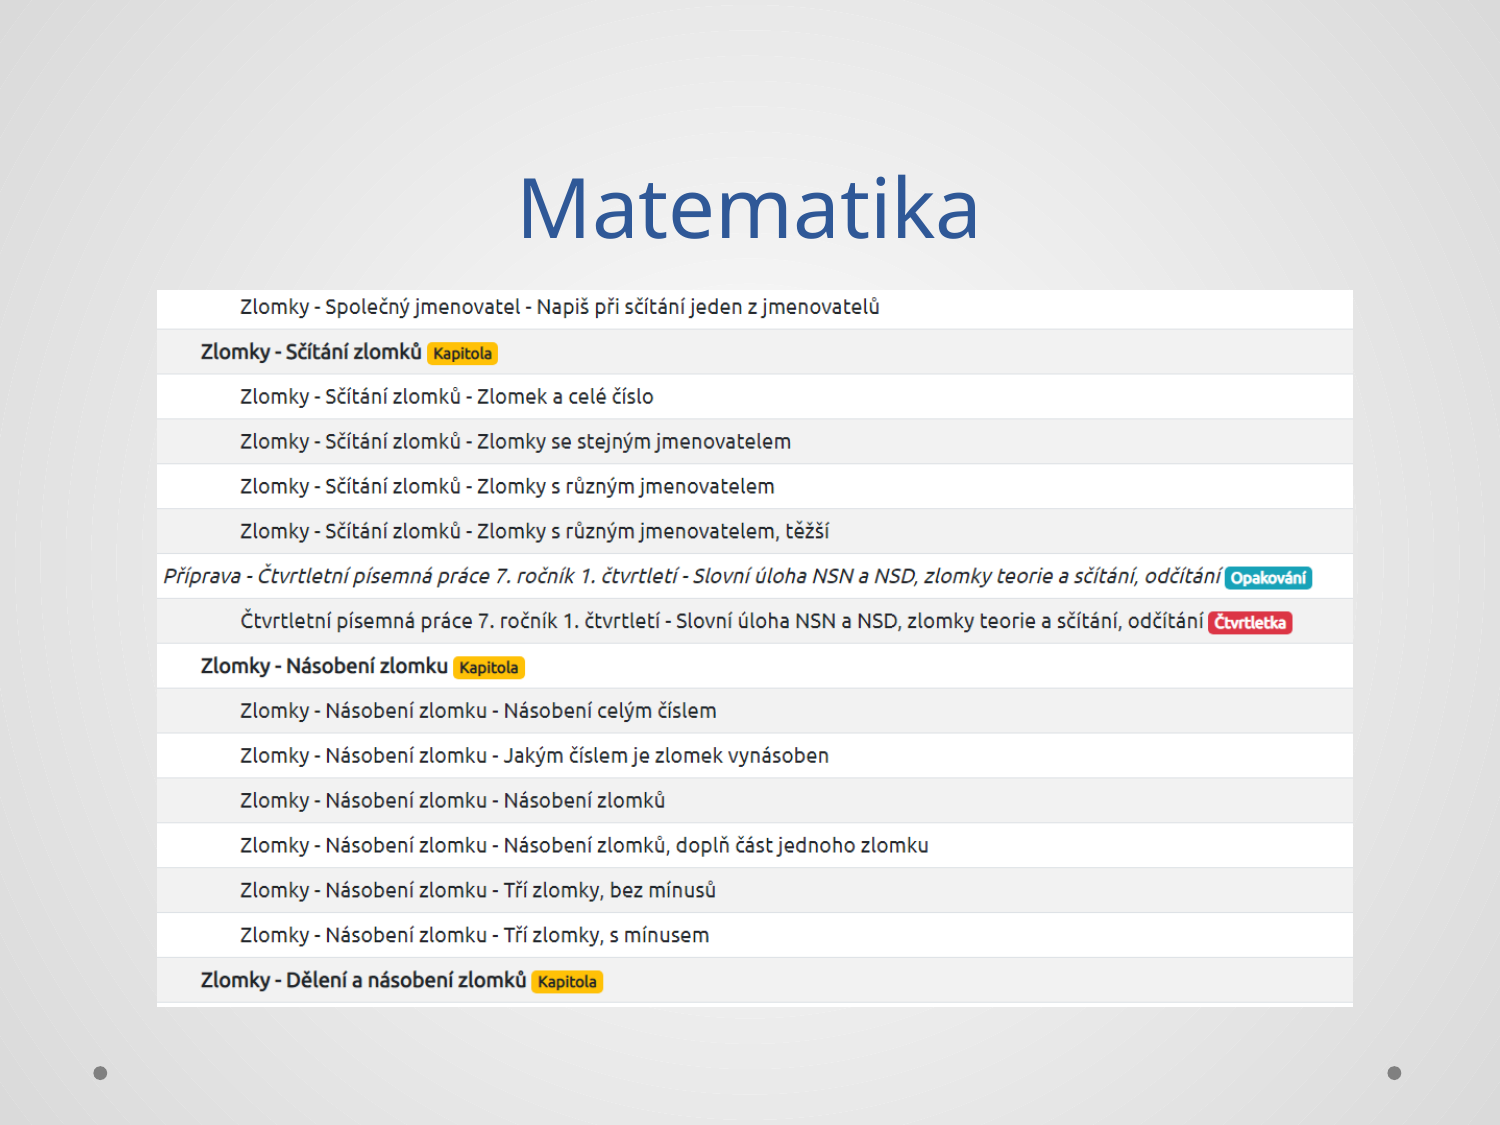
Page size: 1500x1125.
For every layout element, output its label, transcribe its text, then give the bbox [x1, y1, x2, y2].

title Matematika [75, 0, 1425, 263]
picture [157, 290, 1353, 1007]
